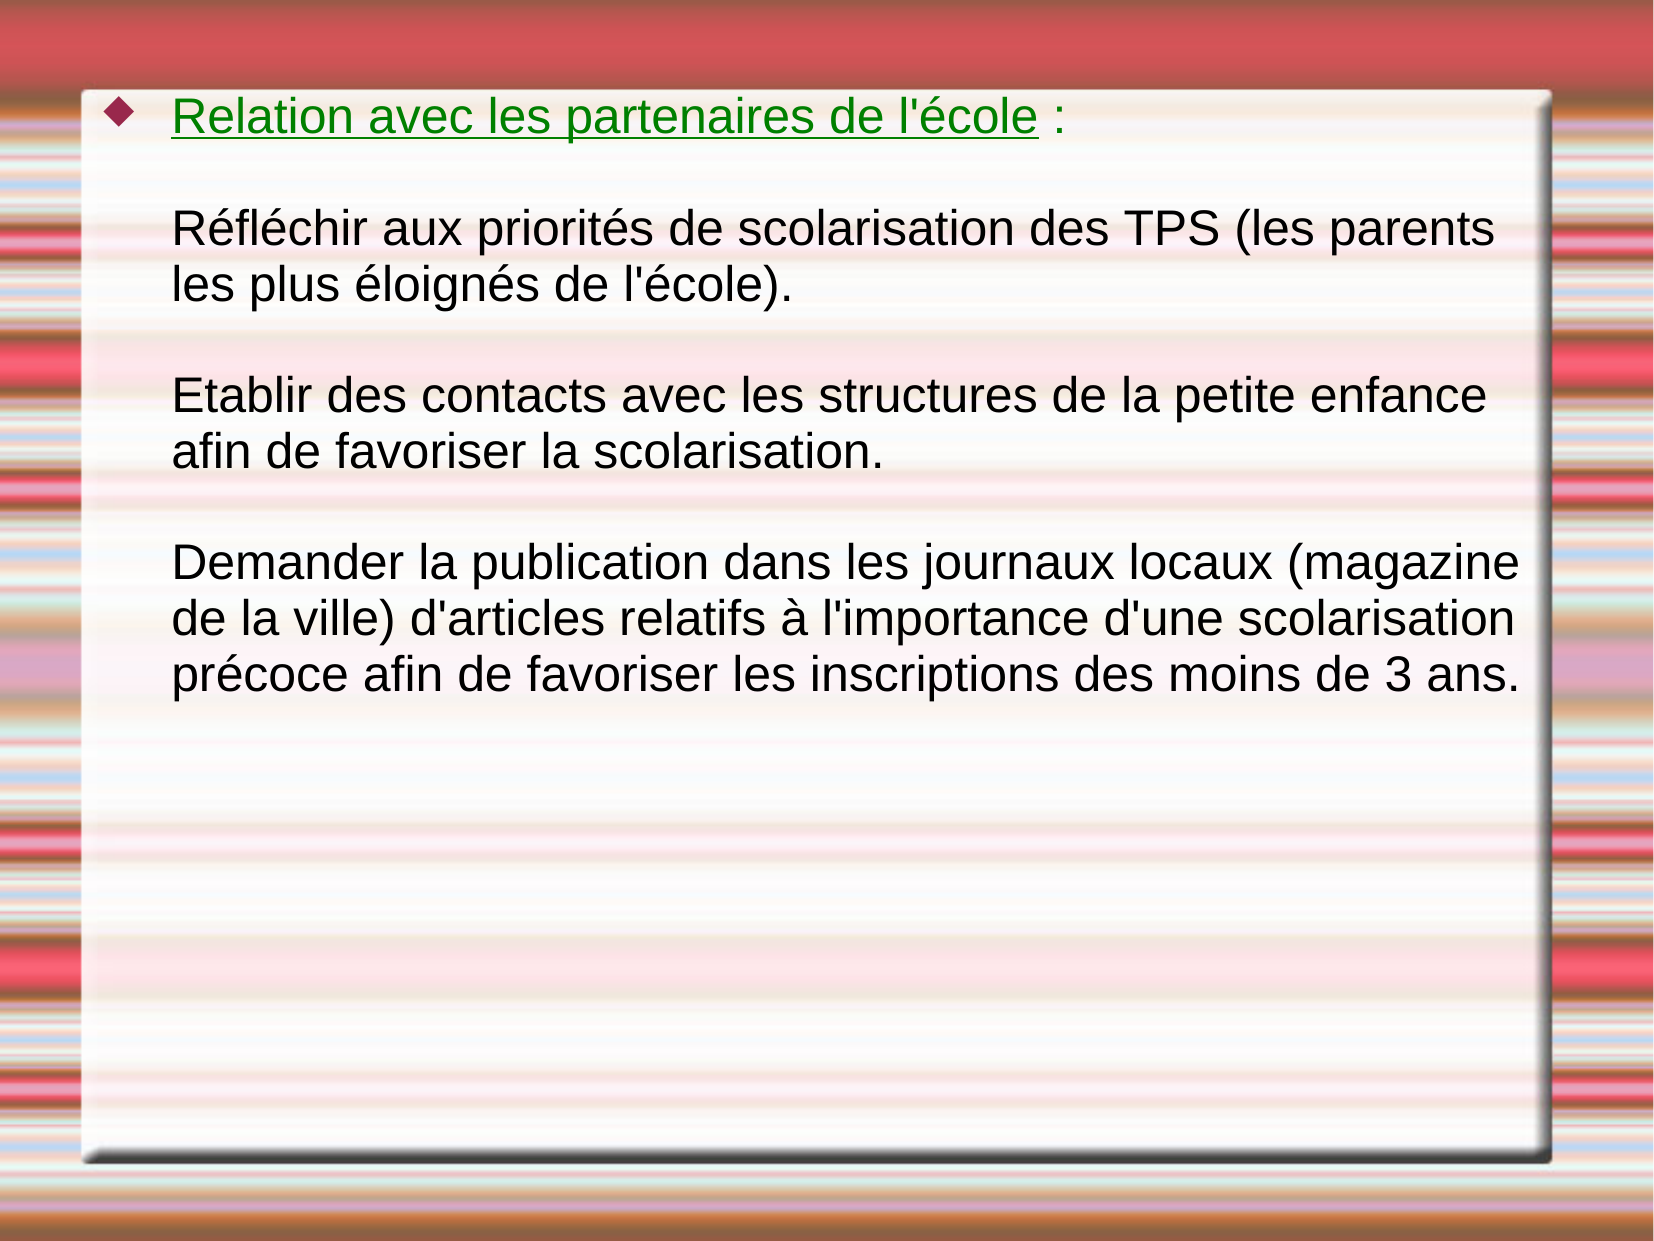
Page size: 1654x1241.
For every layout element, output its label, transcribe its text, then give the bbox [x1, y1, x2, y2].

list Relation avec les partenaires de l'école : Réfléchir aux priorités de scolarisation des TPS (les parents les plus éloignés de l'école). Etablir des contacts avec les structures de la petite enfance afin de favoriser la scolarisation. Demander la publication dans les journaux locaux (magazine de la ville) d'articles relatifs à l'importance d'une scolarisation précoce afin de favoriser les inscriptions des moins de 3 ans. [88, 88, 1565, 1241]
picture [0, 0, 1654, 1241]
